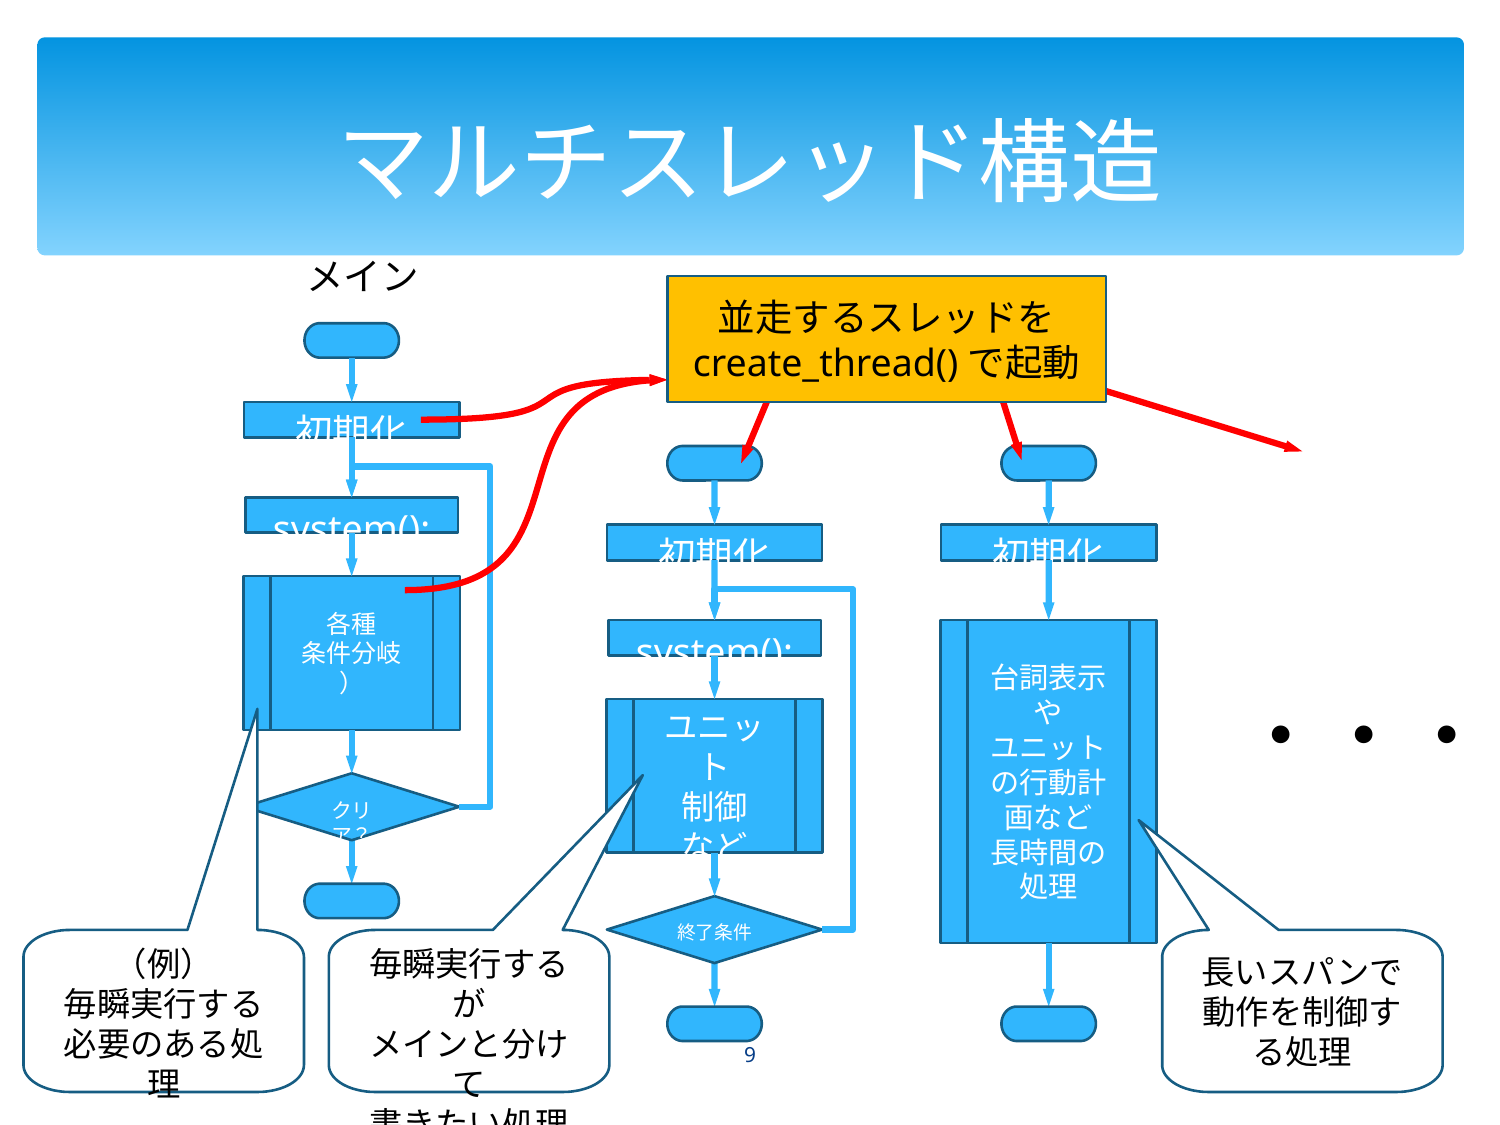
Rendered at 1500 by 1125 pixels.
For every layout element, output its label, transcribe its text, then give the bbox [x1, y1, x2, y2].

text_box 初期化 [1015, 544, 1024, 560]
text_box 初期化 [244, 402, 459, 437]
text_box 毎瞬実行するが メインと分けて 書きたい処理 [328, 775, 643, 1093]
text_box 各種 条件分岐 ） [244, 576, 460, 730]
text_box 終了条件 [606, 896, 822, 964]
text_box [654, 1006, 846, 1086]
text_box [304, 883, 399, 919]
text_box （例） 毎瞬実行する 必要のある処理 [23, 708, 304, 1093]
text_box 並走するスレッドを create_thread()で起動 [667, 276, 1106, 402]
text_box [667, 446, 762, 481]
text_box ・・・ [1224, 675, 1381, 792]
text_box system(); [608, 620, 821, 656]
text_box [304, 323, 399, 358]
text_box 初期化 [318, 421, 327, 437]
text_box [1001, 446, 1096, 481]
text_box system(); [245, 497, 458, 533]
text_box 初期化 [941, 525, 1156, 560]
text_box メイン [291, 245, 413, 307]
text_box 初期化 [681, 544, 690, 560]
text_box [1001, 1006, 1096, 1042]
text_box ユニット 制御 など [607, 699, 823, 853]
text_box 台詞表示や ユニットの行動計画など 長時間の処理 [941, 620, 1157, 943]
text_box クリア？ [258, 773, 459, 841]
title マルチスレッド構造 [75, 55, 1426, 262]
text_box 初期化 [607, 525, 822, 560]
text_box 長いスパンで 動作を制御する処理 [1138, 820, 1443, 1093]
